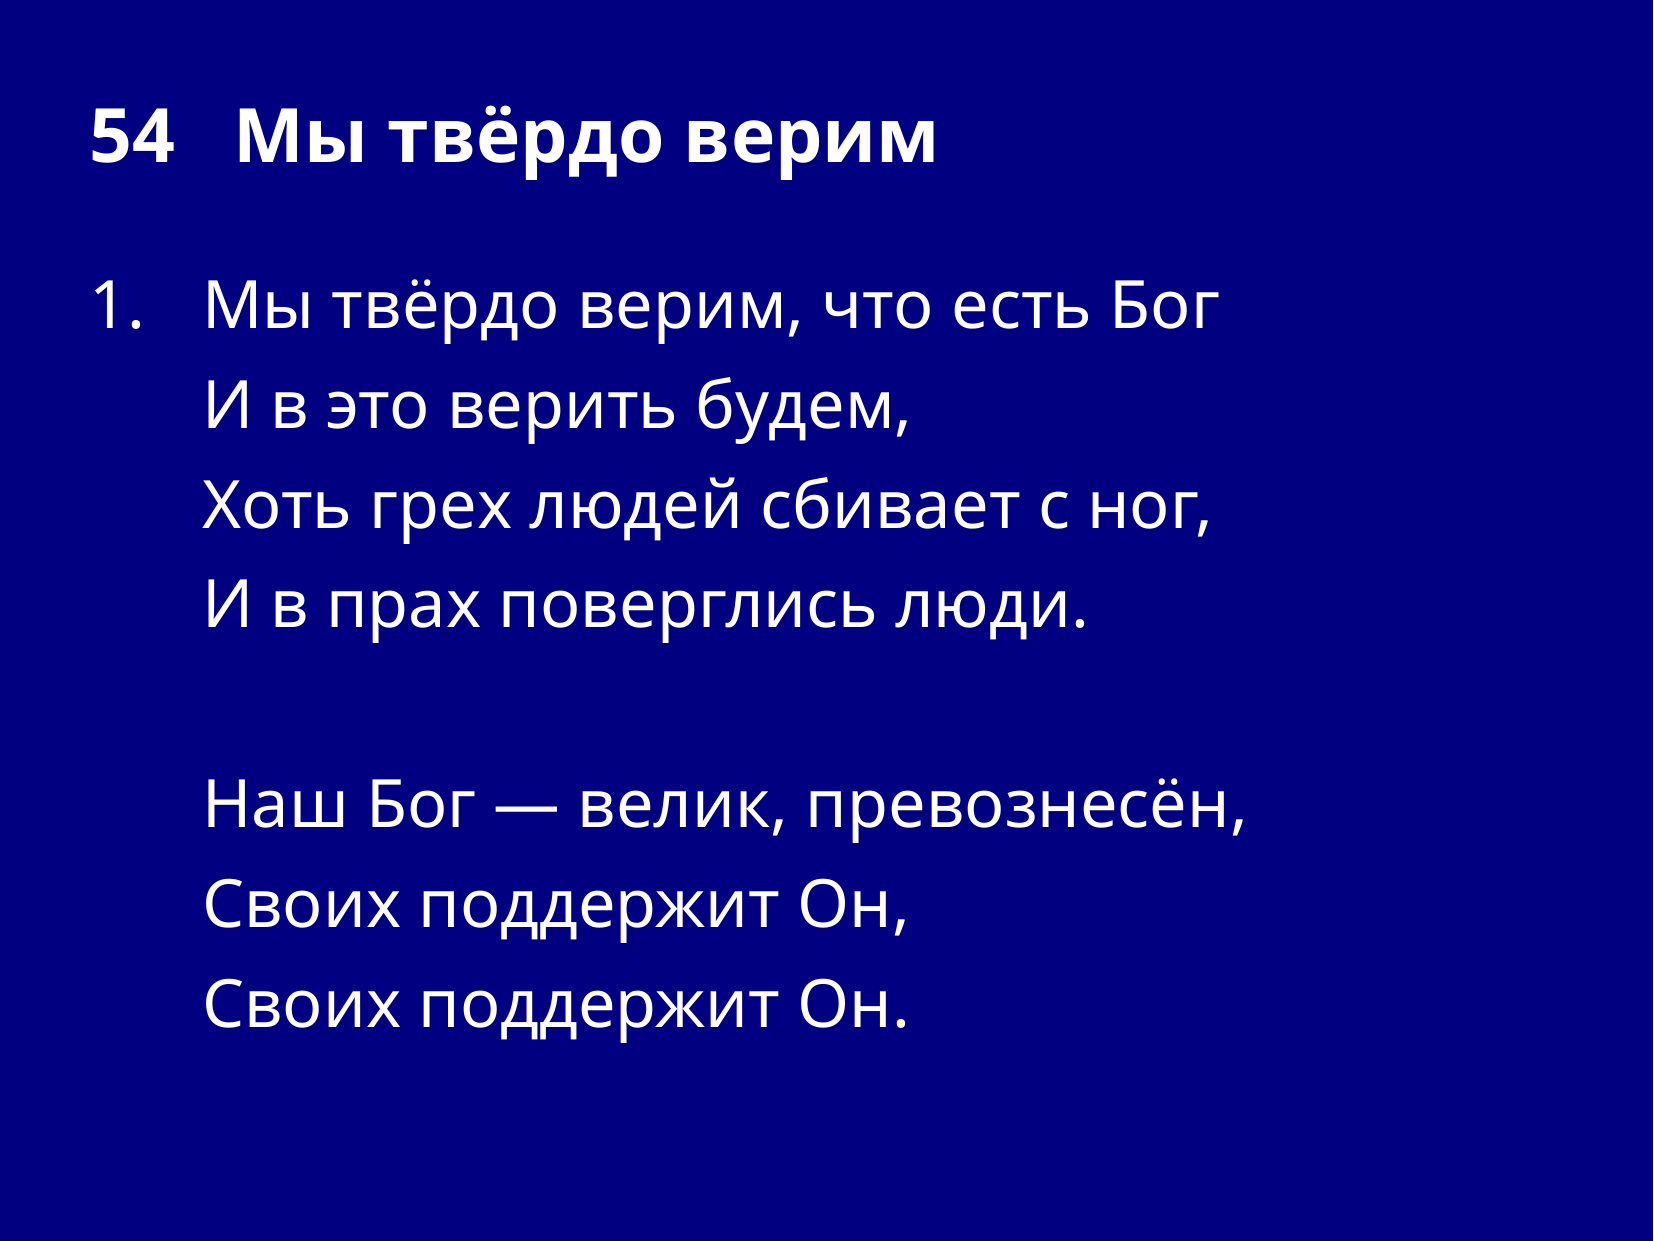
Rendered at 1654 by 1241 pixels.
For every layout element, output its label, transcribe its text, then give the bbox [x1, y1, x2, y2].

text_box 1. Мы твёрдо верим, что есть Бог И в это верить будем, Хоть грех людей сбивает с ног, И в прах поверглись люди. Наш Бог — велик, превознесён, Своих поддержит Он, Своих поддержит Он. [75, 188, 1576, 1163]
text_box 54 Мы твёрдо верим [75, 75, 1576, 188]
